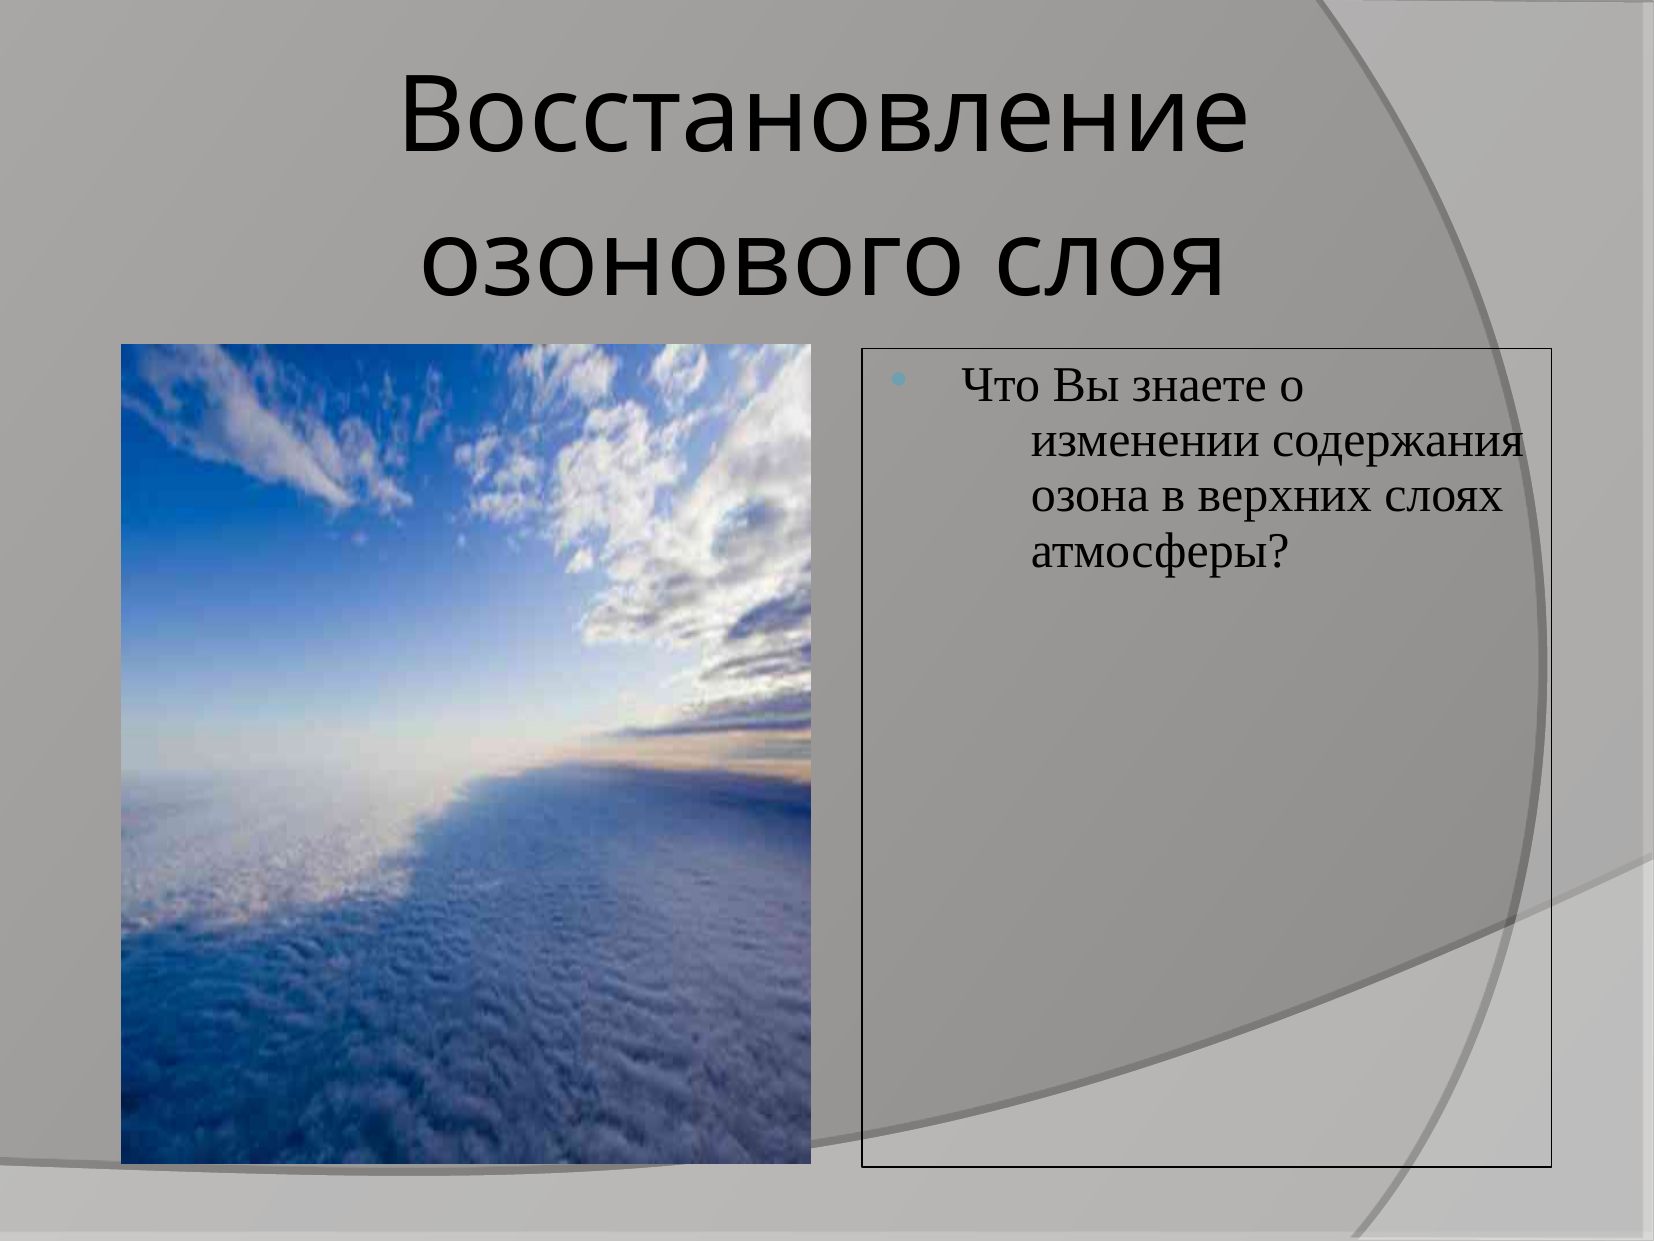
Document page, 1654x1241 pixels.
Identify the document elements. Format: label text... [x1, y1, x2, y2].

list Что Вы знаете о изменении содержания озона в верхних слоях атмосферы? [862, 348, 1552, 1167]
title Восстановление озонового слоя [118, 29, 1531, 307]
picture [121, 344, 811, 1164]
